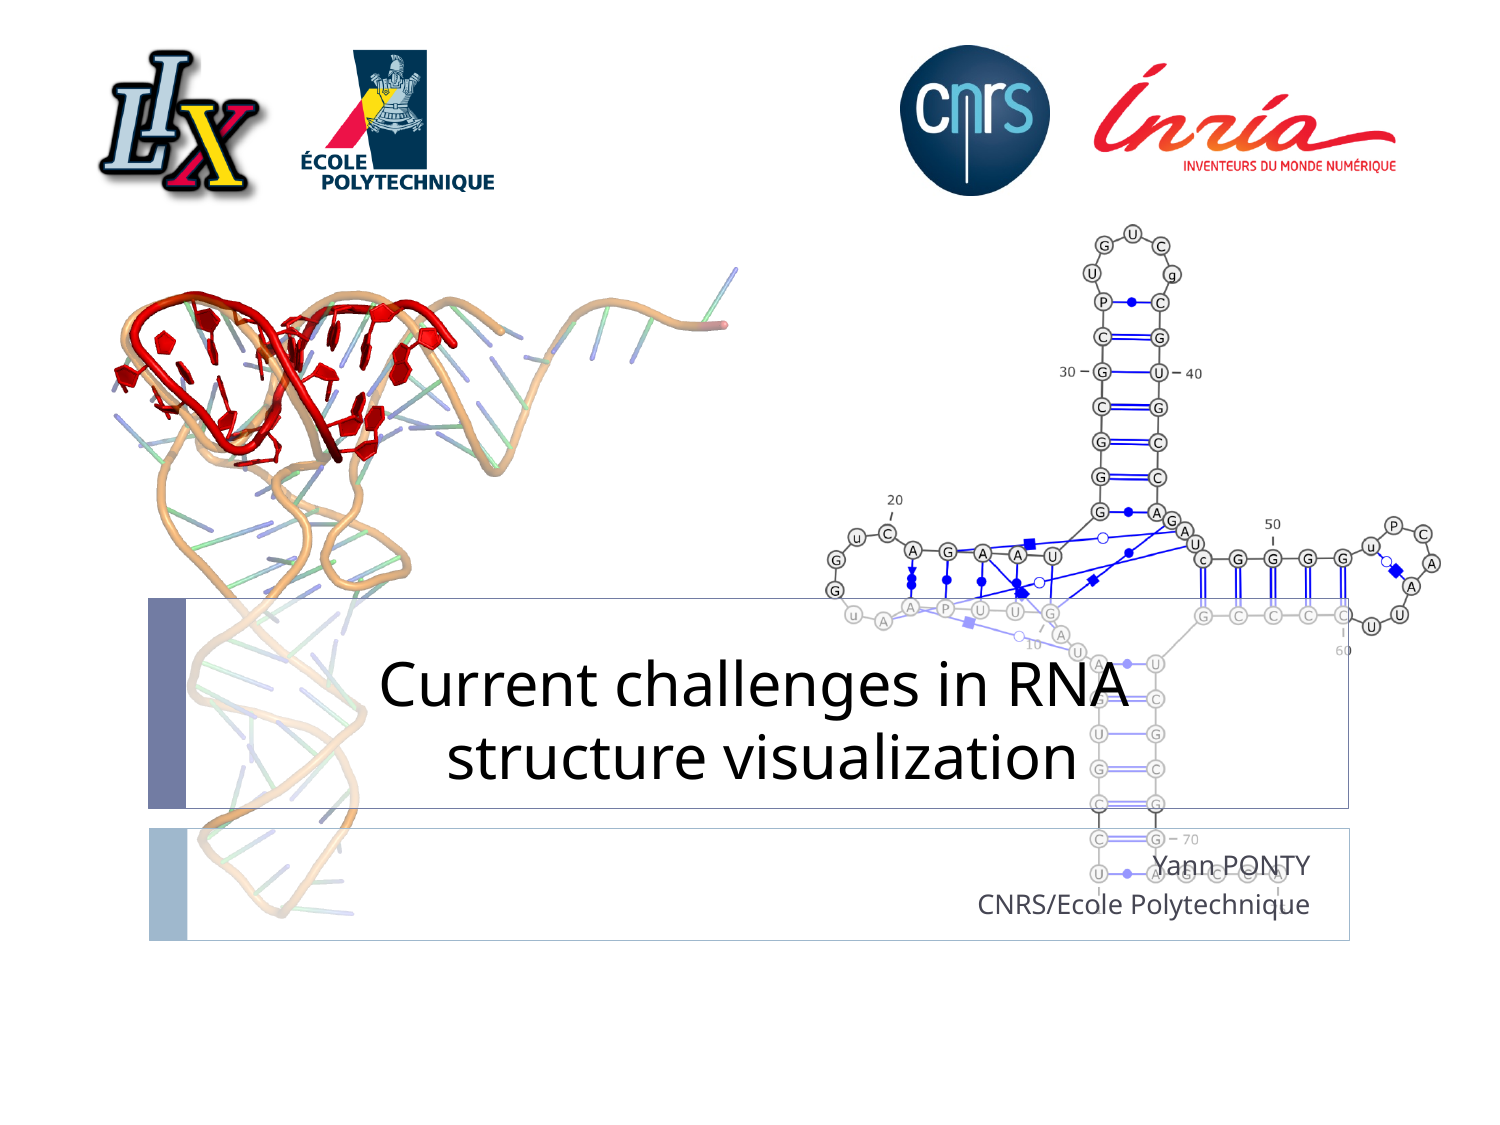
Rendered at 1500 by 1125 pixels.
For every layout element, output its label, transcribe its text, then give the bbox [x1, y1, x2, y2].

subtitle Yann PONTY CNRS/Ecole Polytechnique [200, 840, 1325, 929]
picture [825, 224, 1441, 914]
picture [1077, 54, 1413, 187]
picture [900, 45, 1050, 196]
picture [87, 245, 763, 951]
picture [300, 49, 494, 192]
title Current challenges in RNA structure visualization [200, 637, 1325, 800]
picture [87, 34, 277, 207]
